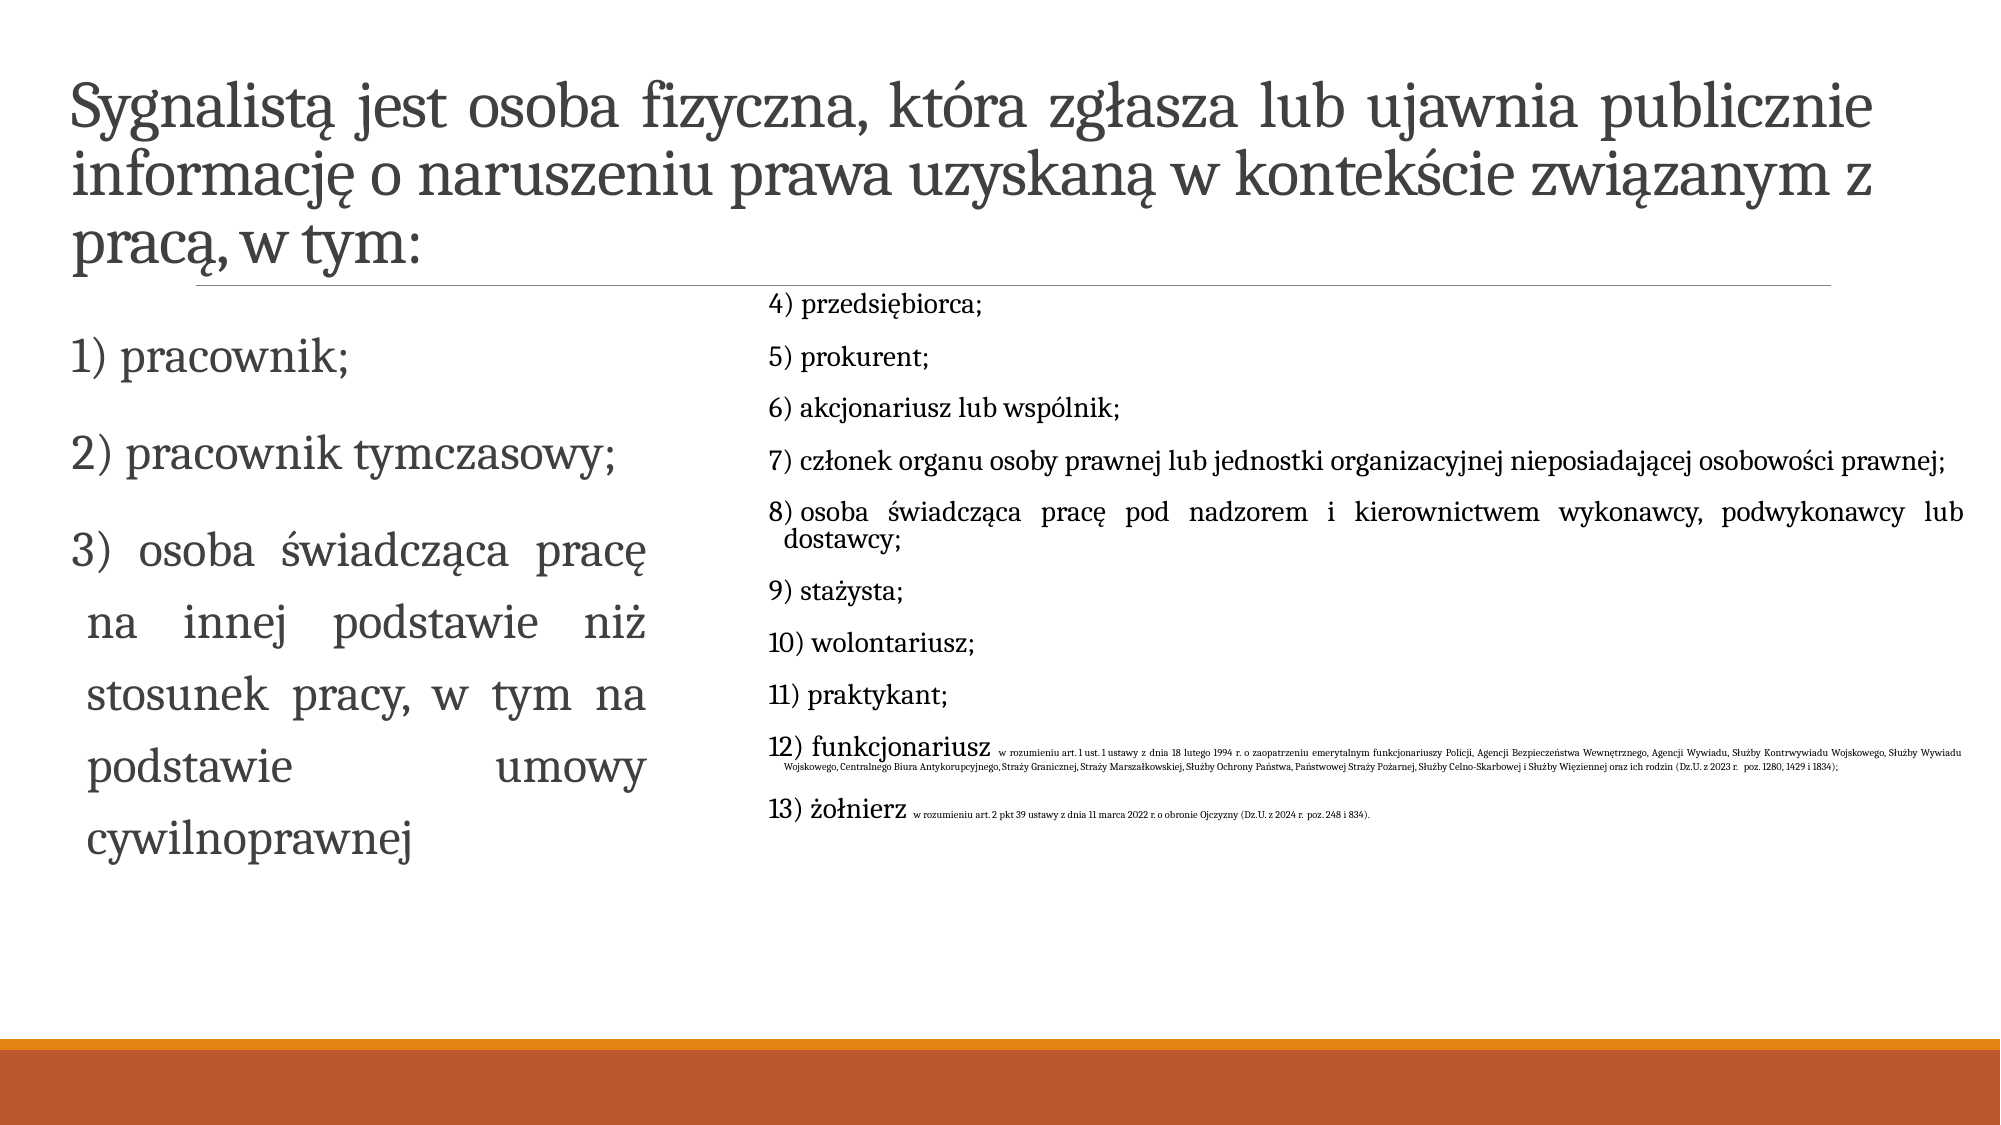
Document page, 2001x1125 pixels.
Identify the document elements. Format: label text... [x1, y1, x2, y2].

title Sygnalistą jest osoba fizyczna, która zgłasza lub ujawnia publicznie informację o naruszeniu prawa uzyskaną w kontekście związanym z pracą, w tym: [56, 47, 1965, 286]
list 4) przedsiębiorca; 5) prokurent; 6) akcjonariusz lub wspólnik; 7) członek organu osoby prawnej lub jednostki organizacyjnej nieposiadającej osobowości prawnej; 8) osoba świadcząca pracę pod nadzorem i kierownictwem wykonawcy, podwykonawcy lub dostawcy; 9) stażysta; 10) wolontariusz; 11) praktykant; 12) funkcjonariusz w rozumieniu art. 1 ust. 1 ustawy z dnia 18 lutego 1994 r. o zaopatrzeniu emerytalnym funkcjonariuszy Policji, Agencji Bezpieczeństwa Wewnętrznego, Agencji Wywiadu, Służby Kontrwywiadu Wojskowego, Służby Wywiadu Wojskowego, Centralnego Biura Antykorupcyjnego, Straży Granicznej, Straży Marszałkowskiej, Służby Ochrony Państwa, Państwowej Straży Pożarnej, Służby Celno-Skarbowej i Służby Więziennej oraz ich rodzin (Dz.U. z 2023 r. poz. 1280, 1429 i 1834); 13) żołnierz w rozumieniu art. 2 pkt 39 ustawy z dnia 11 marca 2022 r. o obronie Ojczyzny (Dz.U. z 2024 r. poz. 248 i 834). [753, 285, 1965, 1056]
list 1) pracownik; 2) pracownik tymczasowy; 3) osoba świadcząca pracę na innej podstawie niż stosunek pracy, w tym na podstawie umowy cywilnoprawnej [56, 302, 663, 963]
